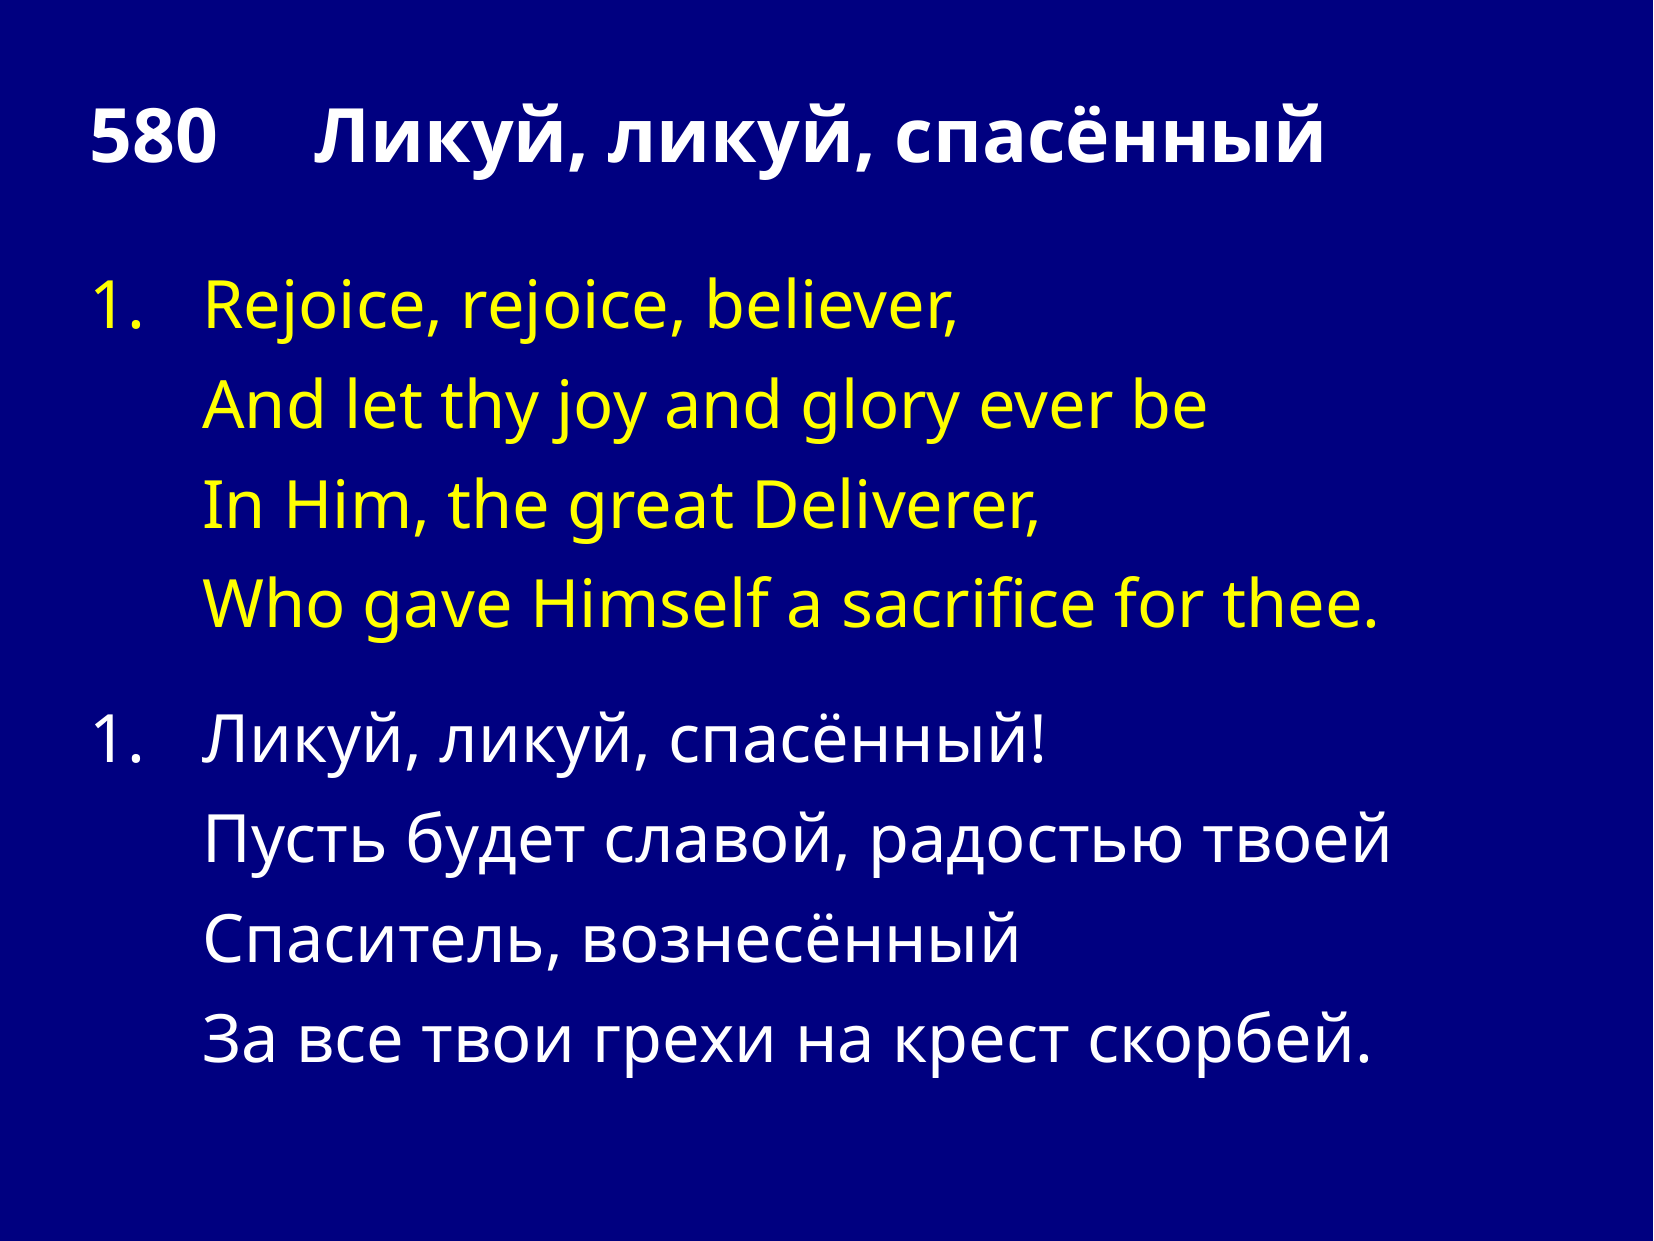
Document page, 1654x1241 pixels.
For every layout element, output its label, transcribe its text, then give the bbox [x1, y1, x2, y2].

text_box 580 Ликуй, ликуй, спасённый [75, 75, 1576, 188]
text_box 1. Ликуй, ликуй, спасённый! Пусть будет славой, радостью твоей Спаситель, вознесённый За все твои грехи на крест скорбей. [75, 675, 1576, 1163]
text_box 1. Rejoice, rejoice, believer, And let thy joy and glory ever be In Him, the great Deliverer, Who gave Himself a sacrifice for thee. [75, 188, 1576, 638]
